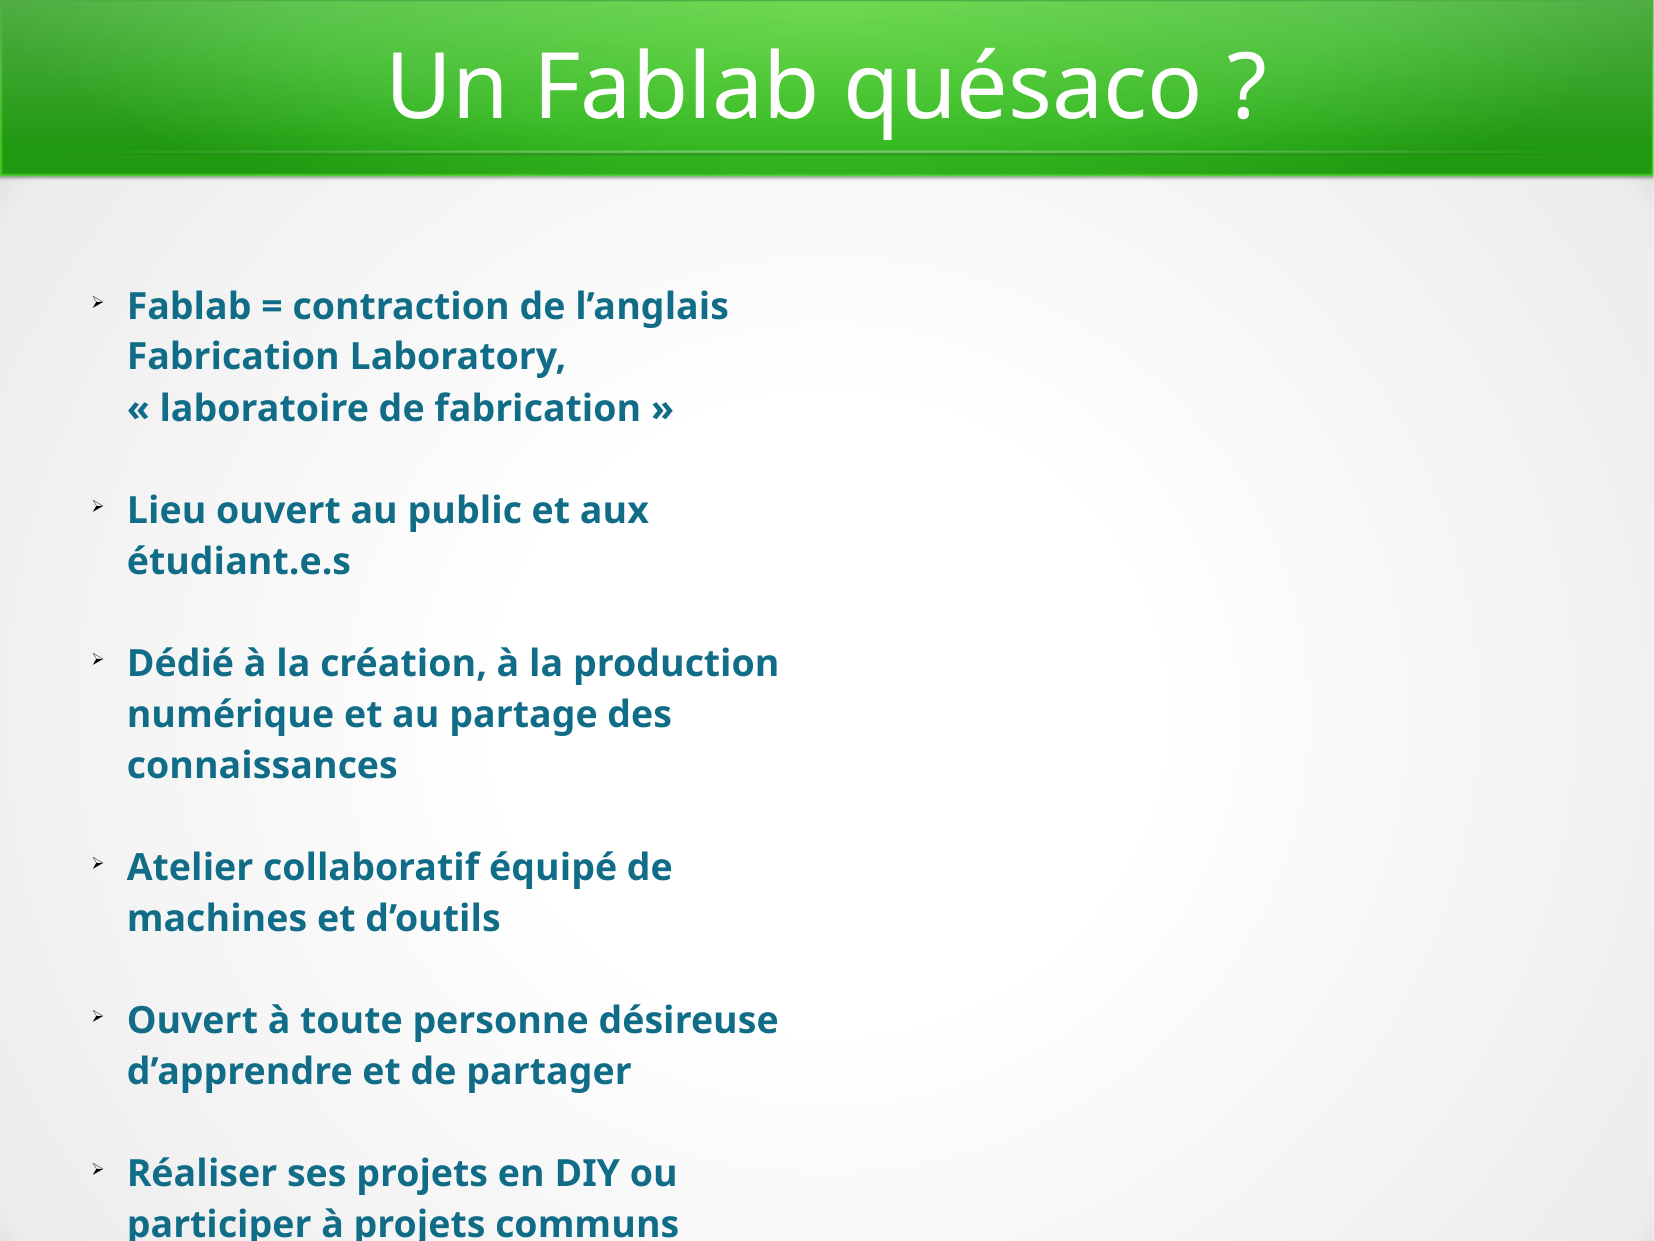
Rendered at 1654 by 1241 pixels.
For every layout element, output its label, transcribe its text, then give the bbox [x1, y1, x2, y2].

picture [0, 0, 1654, 1241]
picture [257, 1221, 264, 1233]
title Un Fablab quésaco ? [82, 11, 1571, 154]
picture [362, 1221, 369, 1233]
picture [135, 1221, 142, 1233]
text_box Fablab = contraction de l’anglais Fabrication Laboratory, « laboratoire de fabrication » Lieu ouvert au public et aux étudiant.e.s Dédié à la création, à la production numérique et au partage des connaissances Atelier collaboratif équipé de machines et d’outils Ouvert à toute personne désireuse d’apprendre et de partager Réaliser ses projets en DIY ou participer à projets communs [76, 271, 804, 1138]
